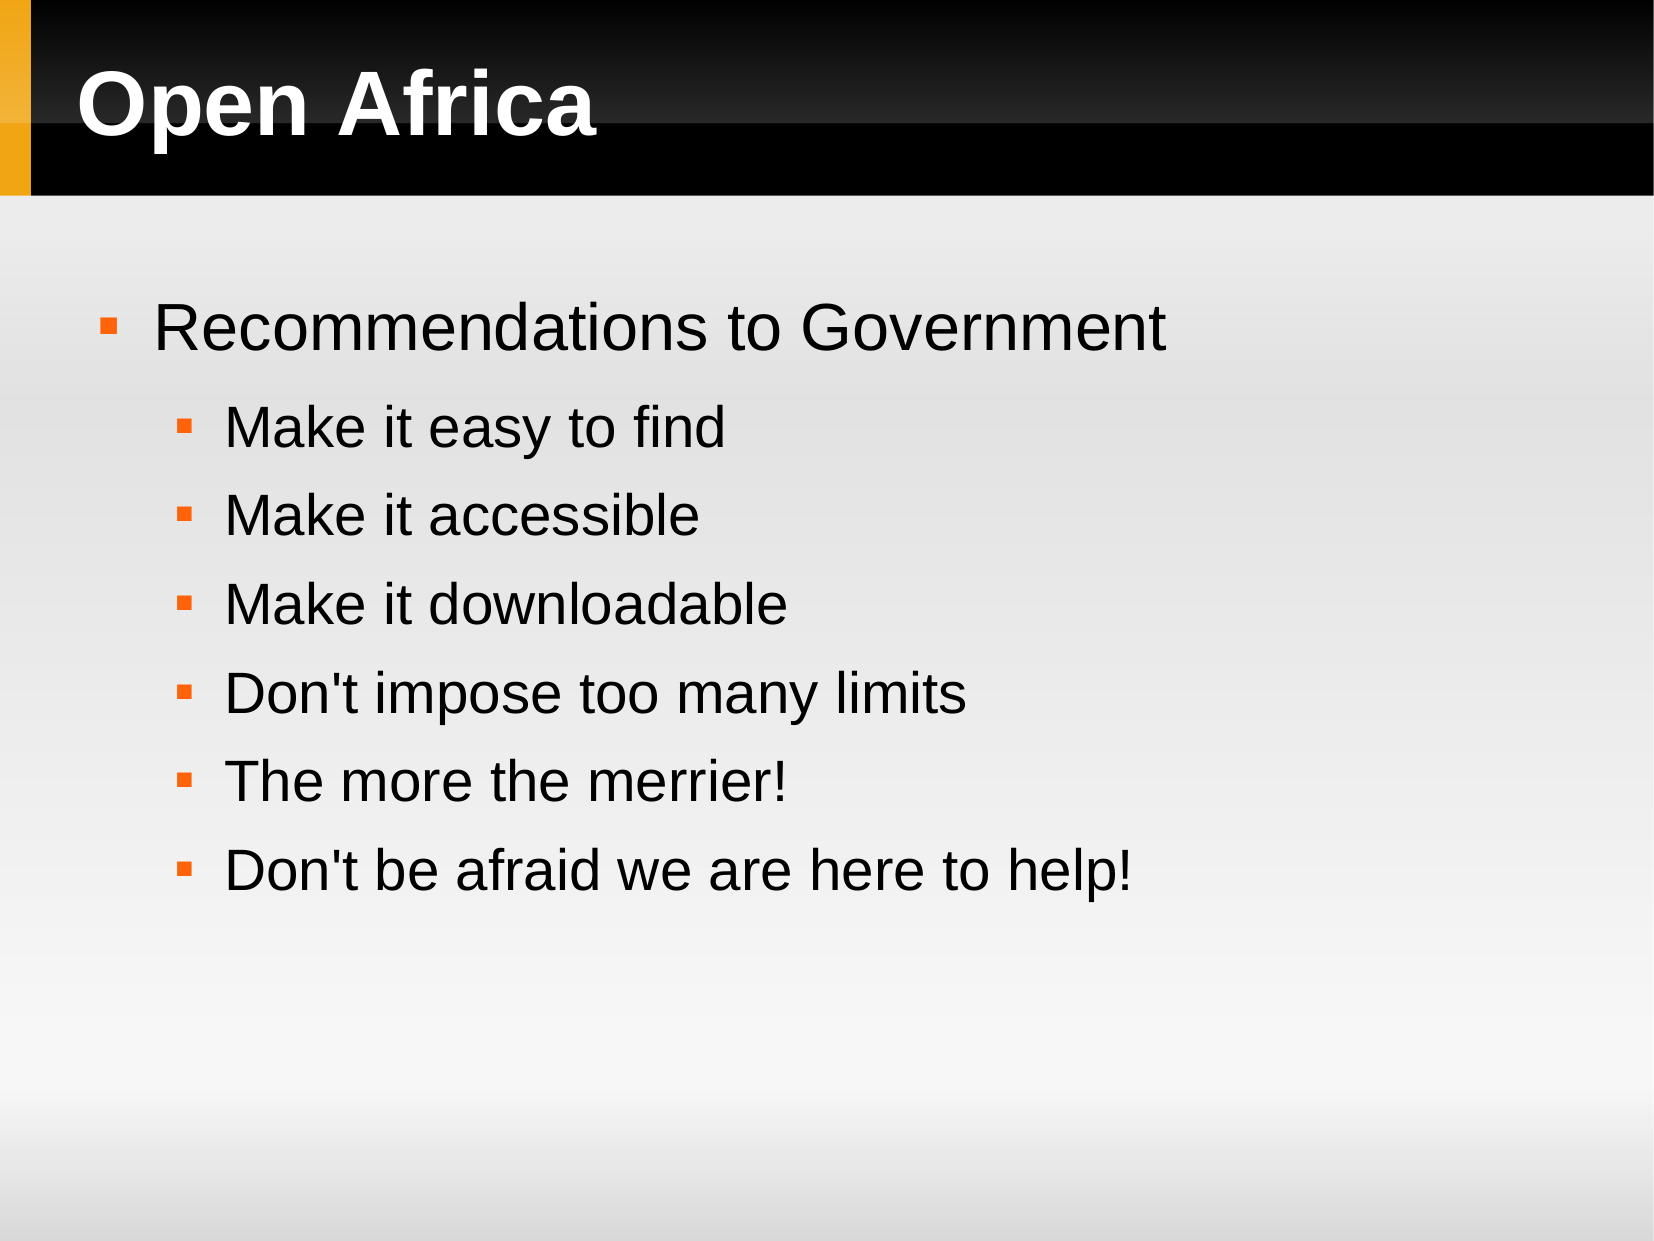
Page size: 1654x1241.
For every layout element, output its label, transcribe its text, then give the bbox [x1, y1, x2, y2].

title Open Africa [76, 0, 1565, 208]
picture [0, 0, 1654, 1241]
list Recommendations to Government Make it easy to find Make it accessible Make it downloadable Don't impose too many limits The more the merrier! Don't be afraid we are here to help! [82, 290, 1571, 1109]
